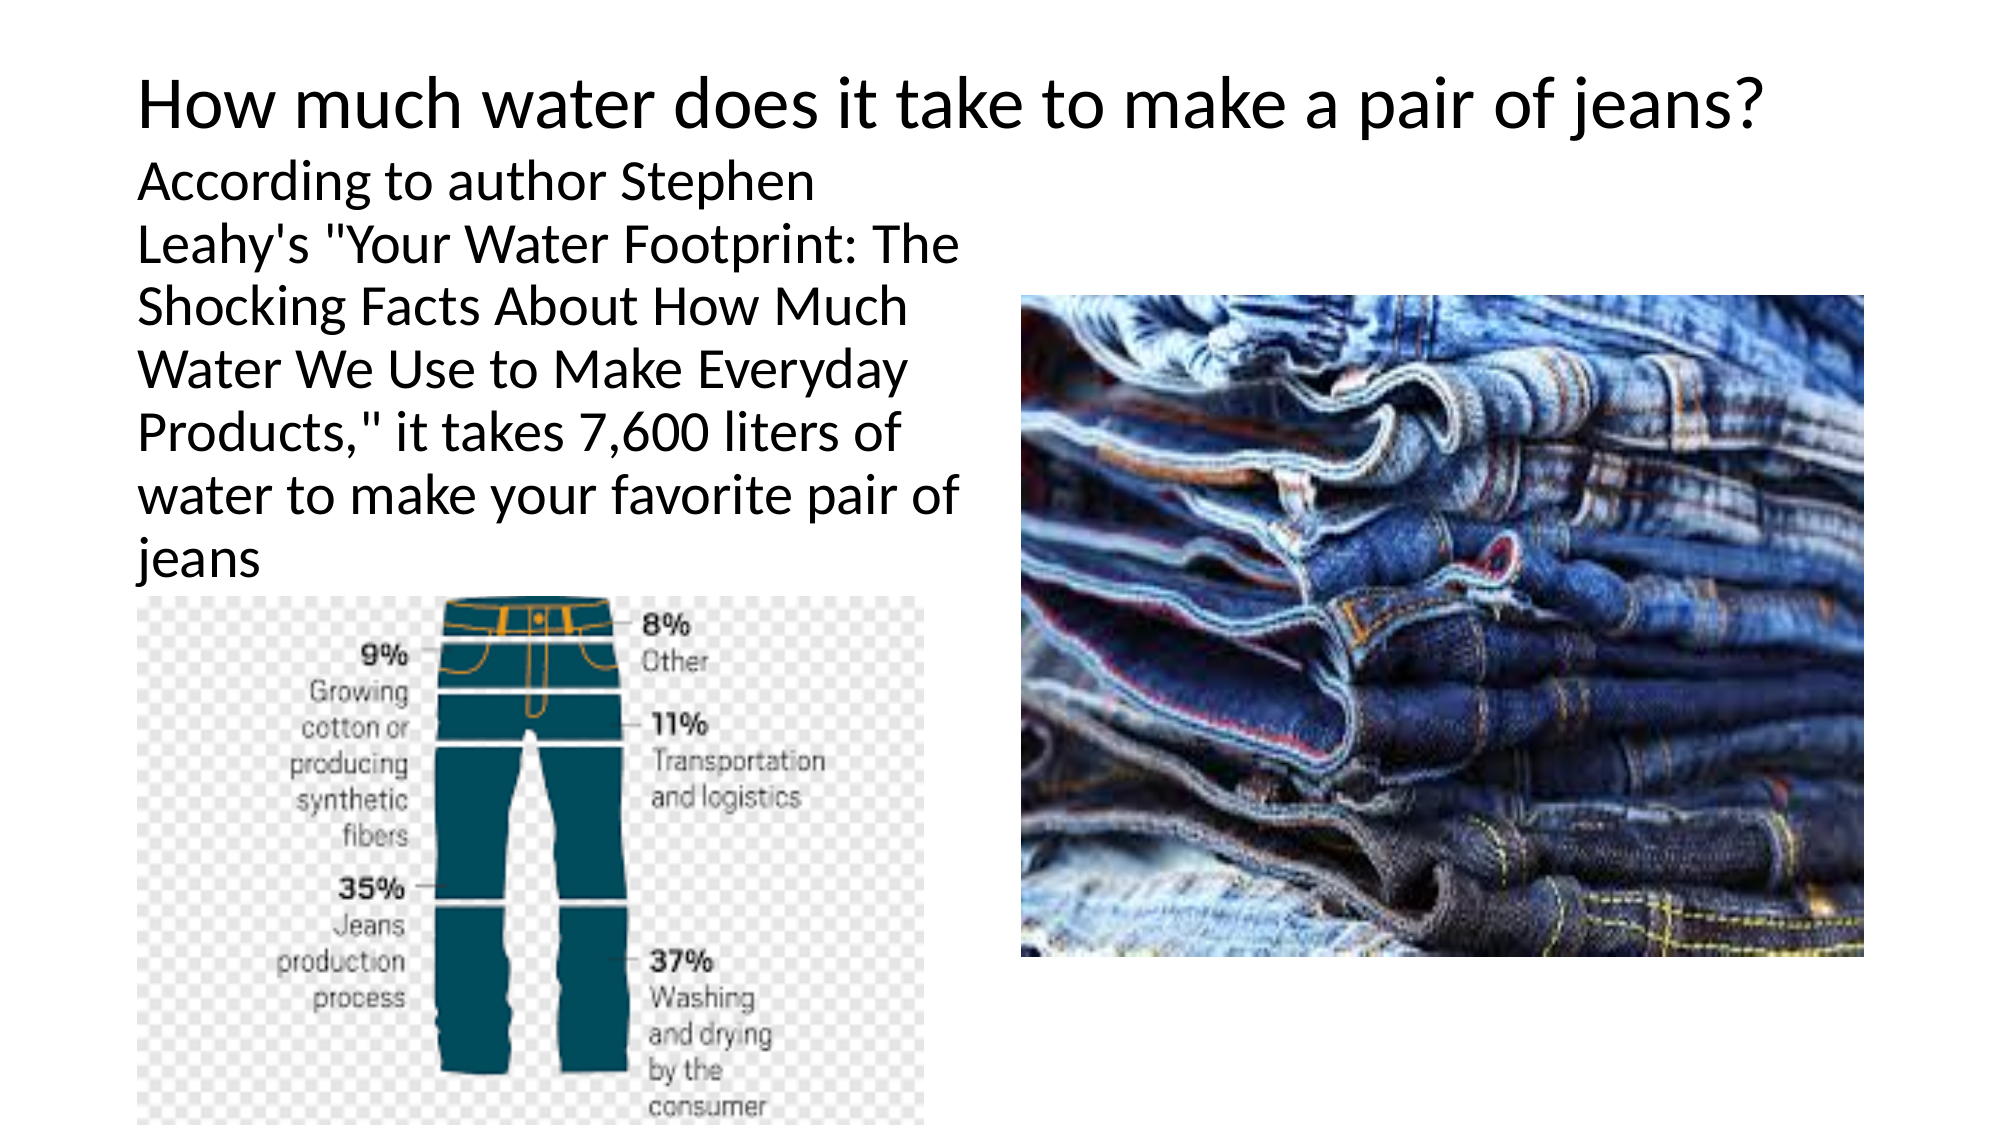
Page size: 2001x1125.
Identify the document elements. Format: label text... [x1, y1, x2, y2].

picture [137, 596, 924, 1125]
picture [1021, 295, 1864, 957]
title How much water does it take to make a pair of jeans? [137, 17, 1863, 181]
list According to author Stephen Leahy's "Your Water Footprint: The Shocking Facts About How Much Water We Use to Make Everyday Products," it takes 7,600 liters of water to make your favorite pair of jeans [137, 149, 980, 1014]
